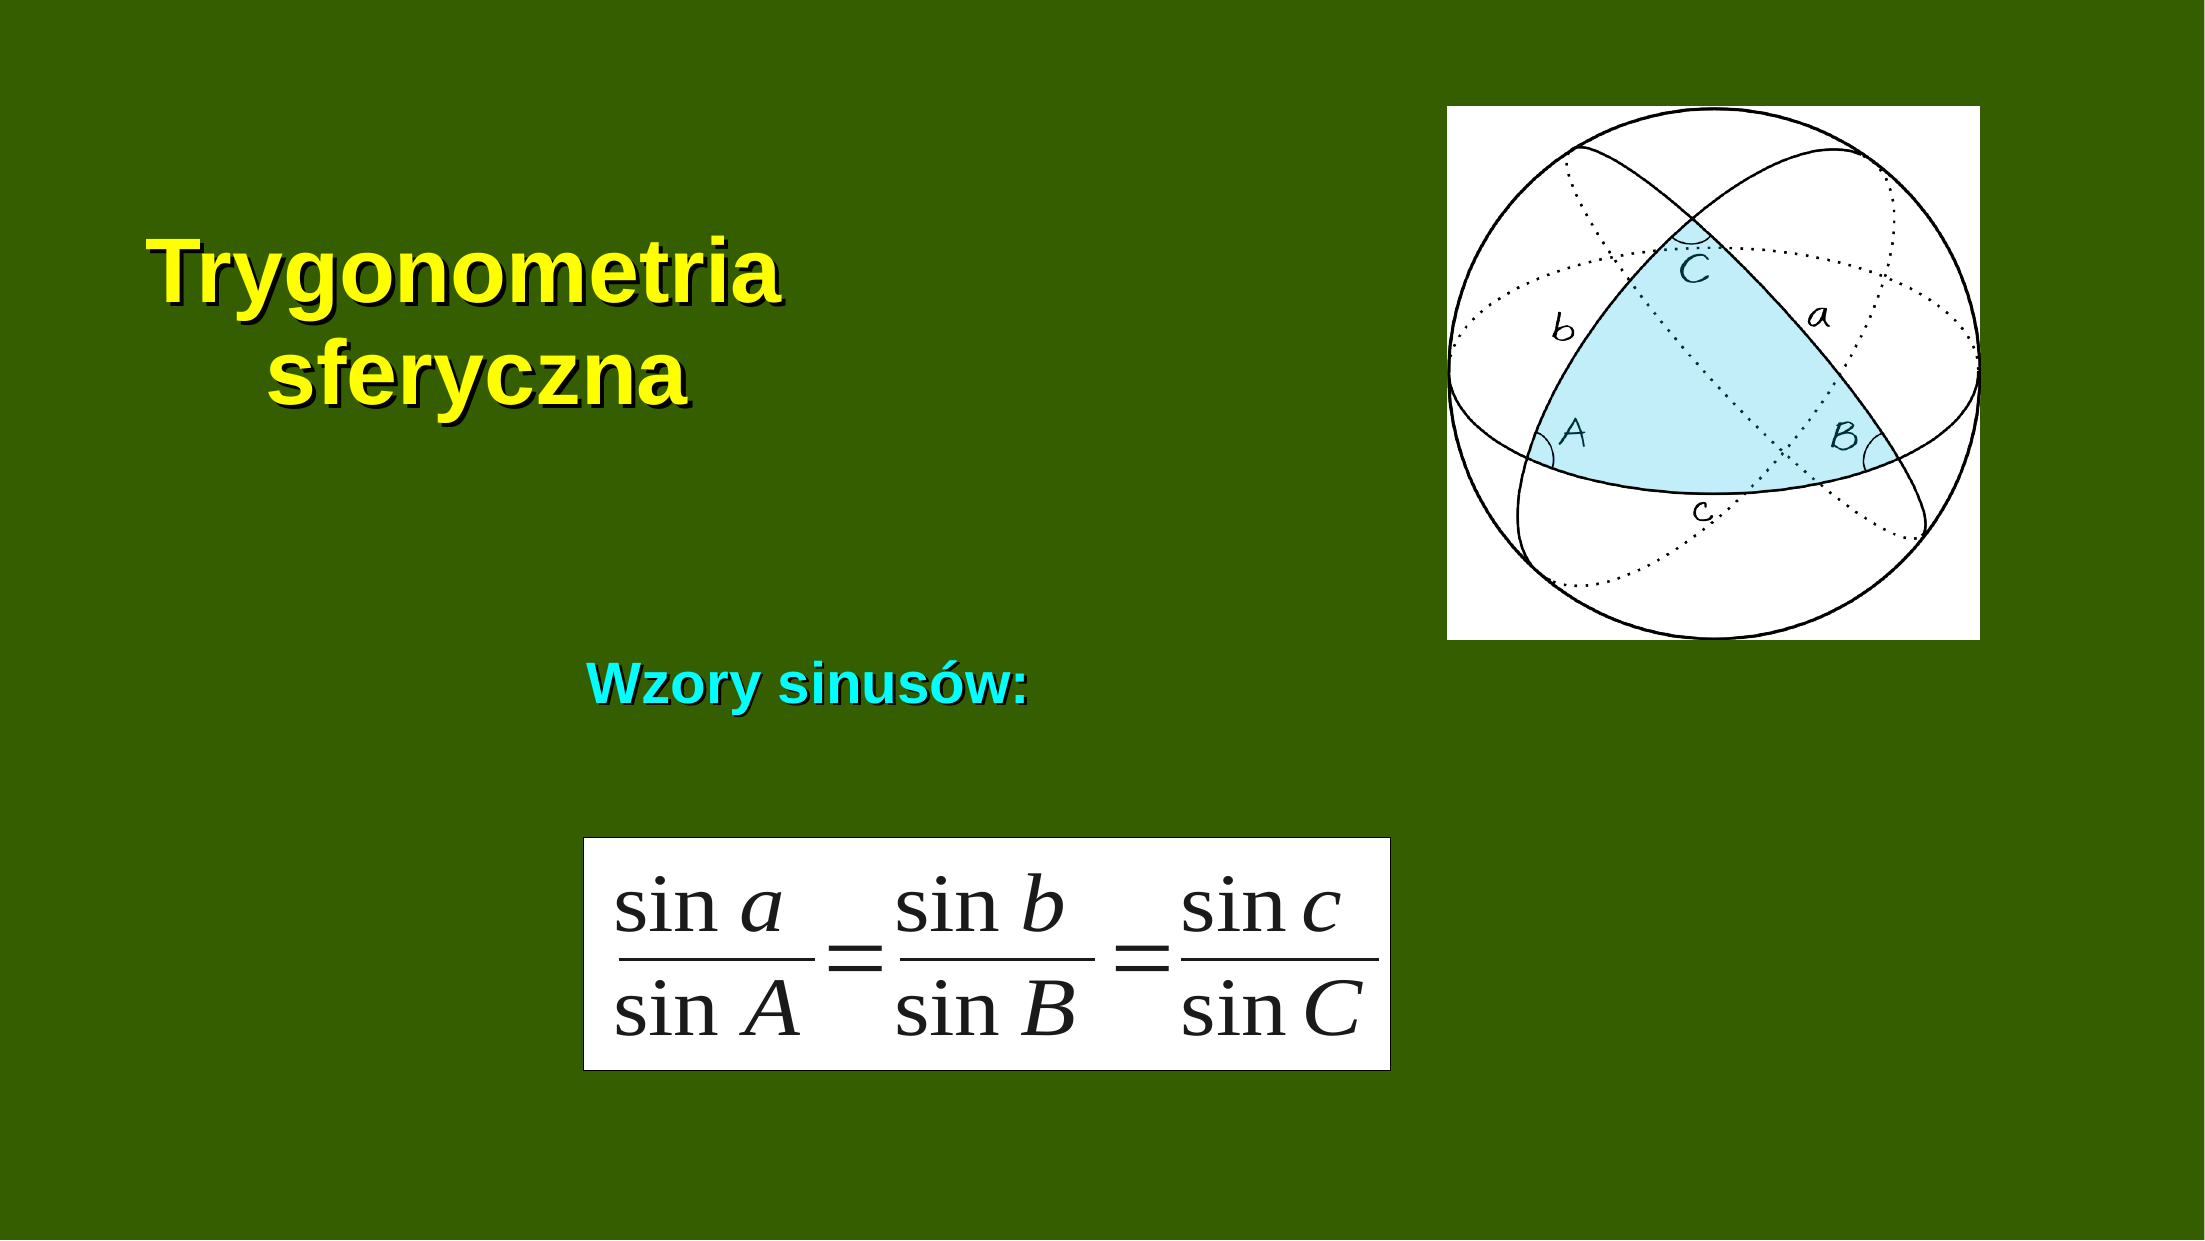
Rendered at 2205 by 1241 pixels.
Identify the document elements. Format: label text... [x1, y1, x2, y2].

title Trygonometria sferyczna [75, 219, 879, 425]
chart [590, 858, 1418, 1056]
picture [1446, 106, 1981, 640]
text_box [583, 837, 1391, 1071]
text_box Wzory sinusów: [571, 642, 1046, 723]
